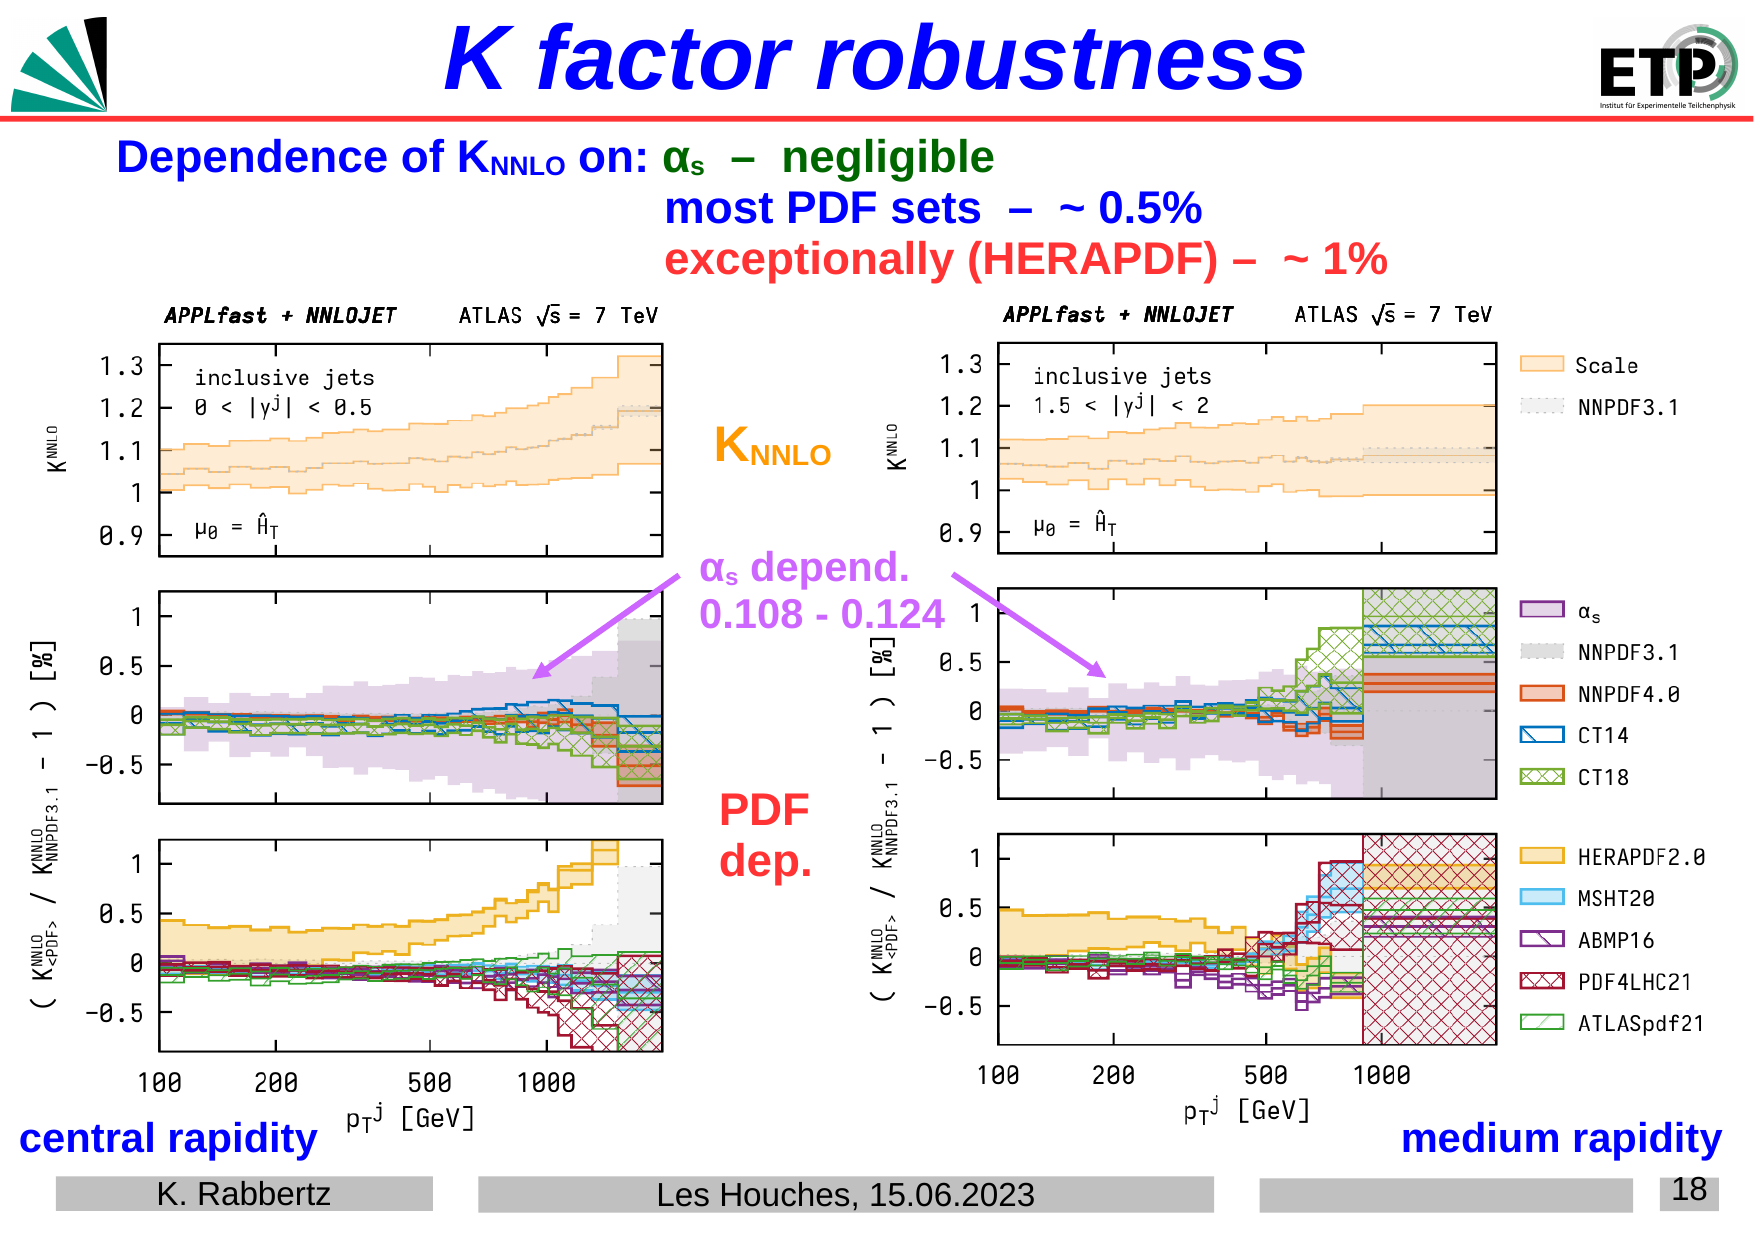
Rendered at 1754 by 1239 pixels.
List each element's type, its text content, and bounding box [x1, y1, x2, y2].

picture [862, 295, 1718, 1134]
text_box PDF dep. [707, 777, 826, 893]
text_box αs depend. 0.108 - 0.124 [687, 538, 958, 644]
text_box Dependence of KNNLO on: αs – negligible most PDF sets – ~ 0.5% exceptionally (HERAPDF) – ~ 1% [104, 124, 1650, 291]
text_box medium rapidity [1388, 1108, 1735, 1167]
text_box KNNLO [701, 410, 844, 479]
picture [11, 17, 107, 113]
picture [15, 295, 680, 1134]
text_box central rapidity [7, 1108, 331, 1167]
picture [1630, 17, 1745, 112]
title K factor robustness [124, 0, 1630, 116]
